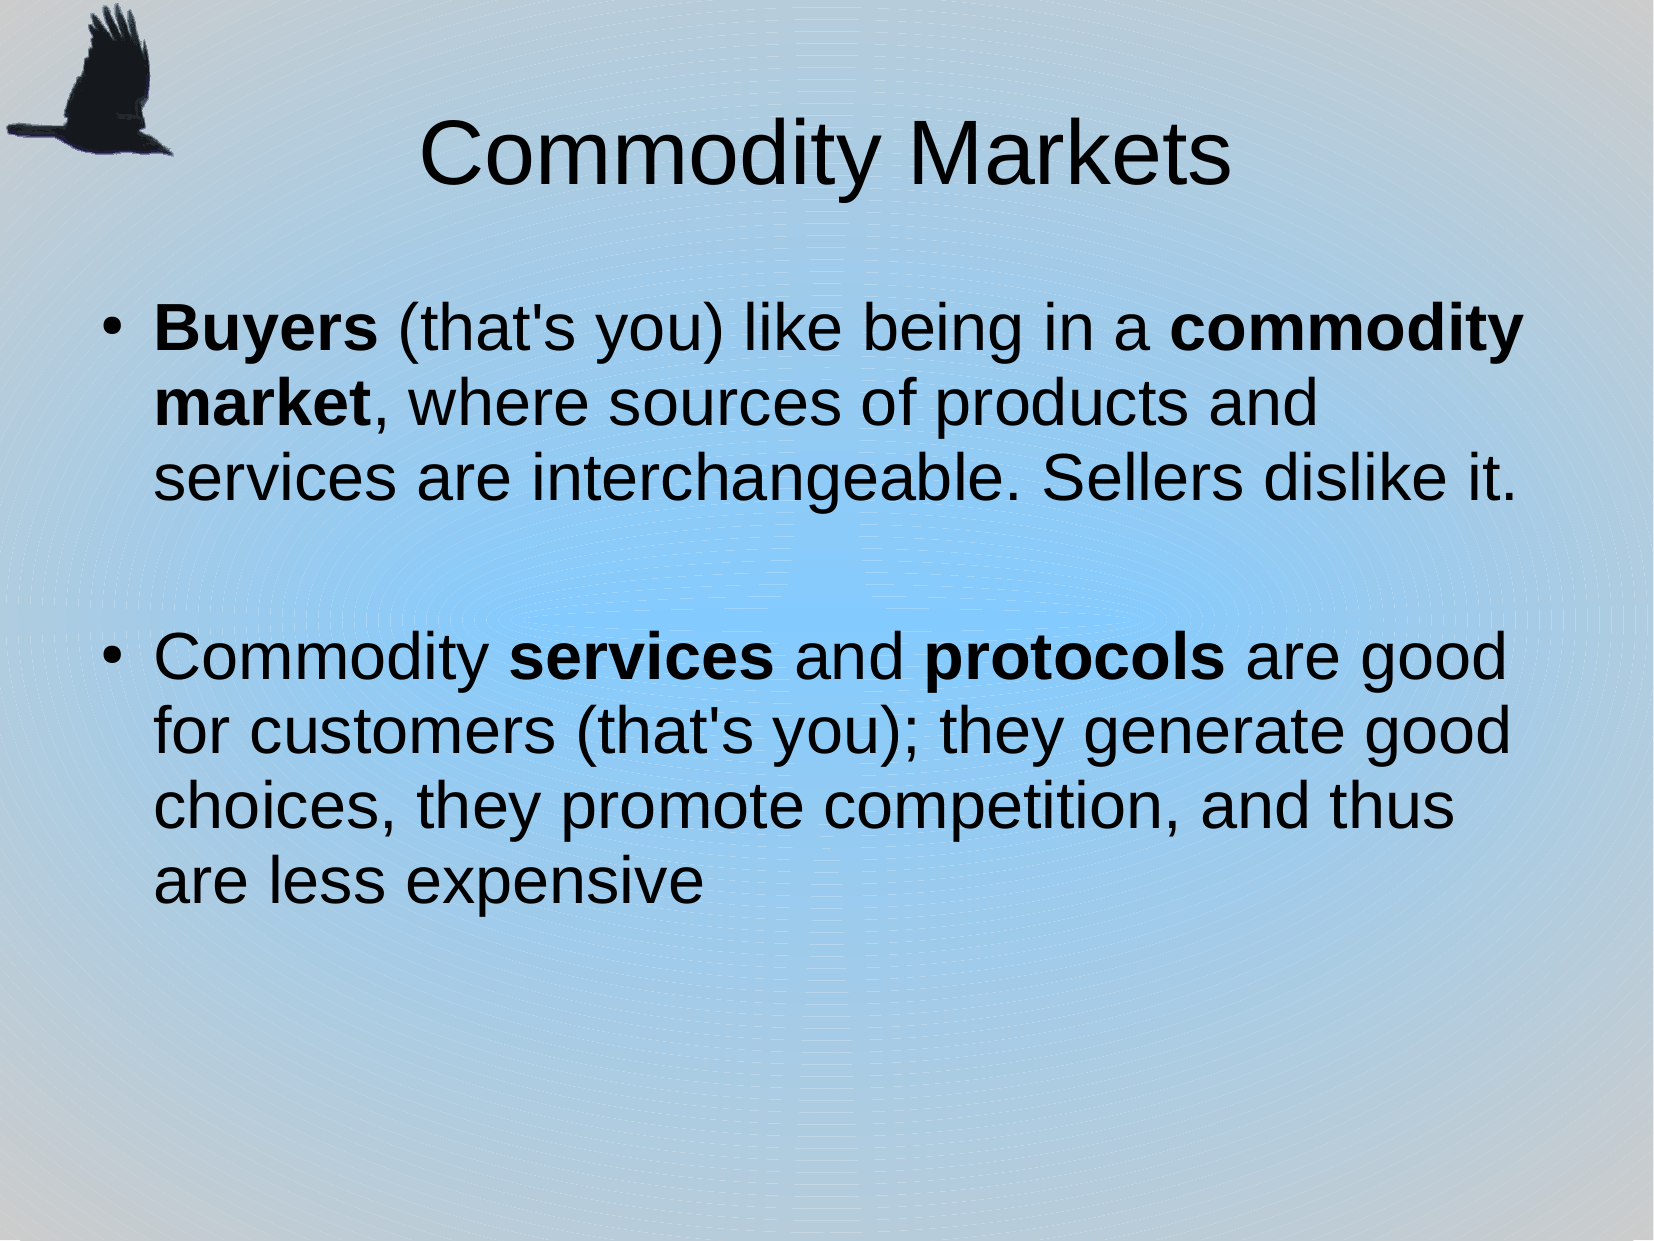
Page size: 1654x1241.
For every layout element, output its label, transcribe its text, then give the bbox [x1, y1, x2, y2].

title Commodity Markets [82, 56, 1571, 250]
list Buyers (that's you) like being in a commodity market, where sources of products and services are interchangeable. Sellers dislike it. Commodity services and protocols are good for customers (that's you); they generate good choices, they promote competition, and thus are less expensive [82, 290, 1571, 1094]
picture [0, 0, 178, 160]
